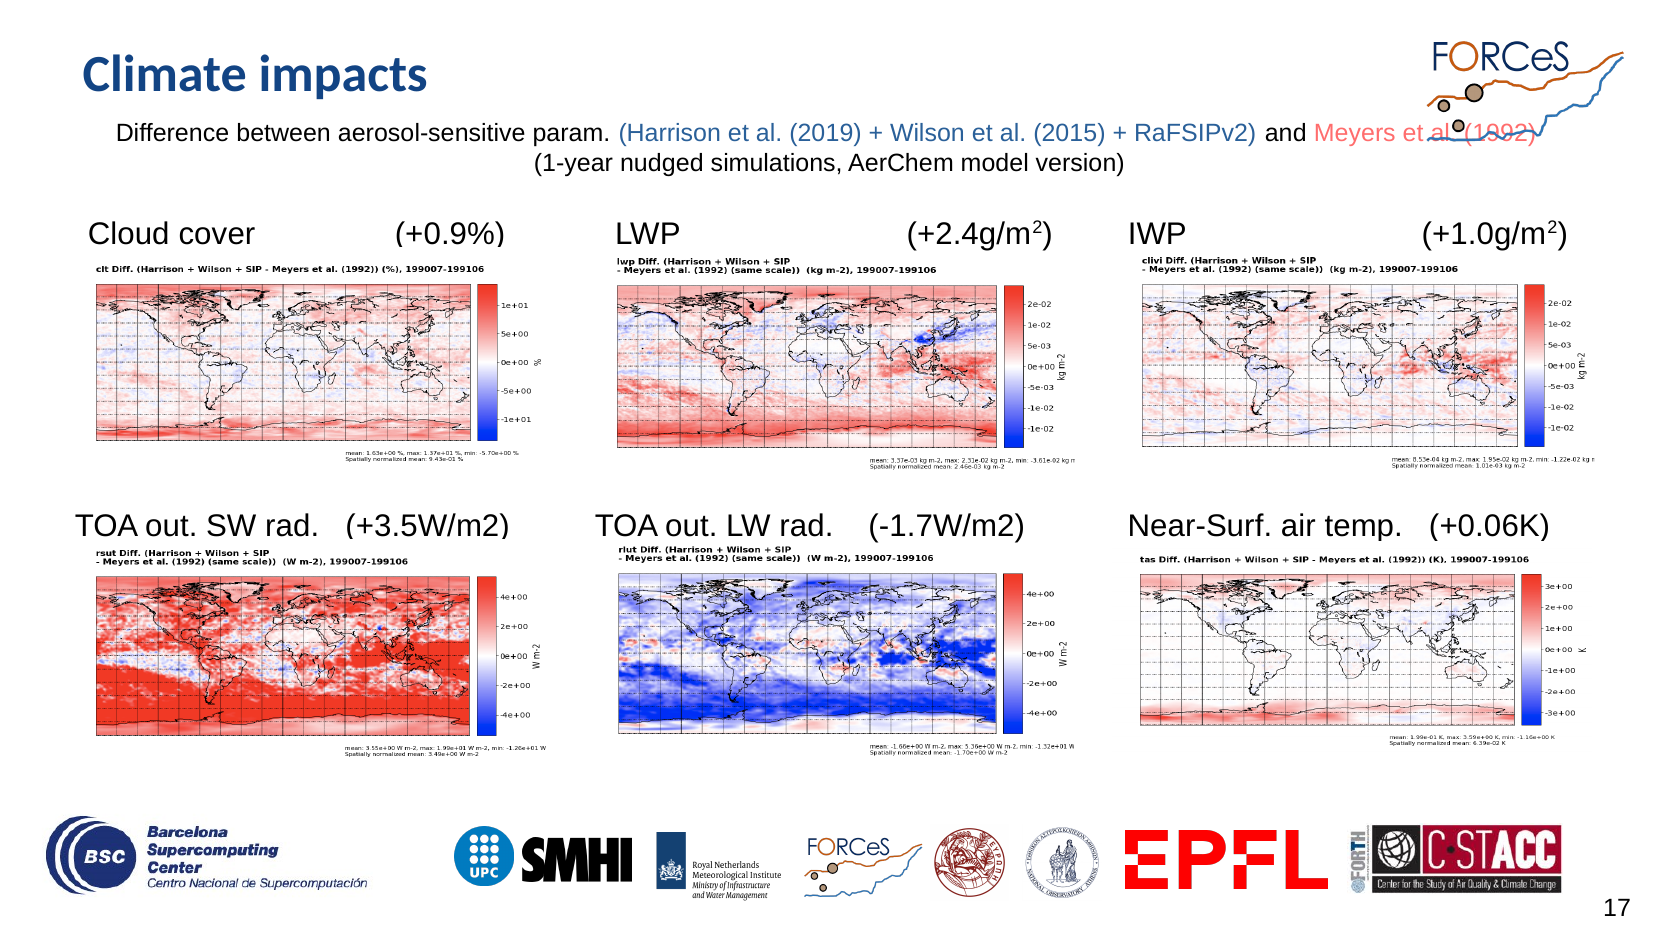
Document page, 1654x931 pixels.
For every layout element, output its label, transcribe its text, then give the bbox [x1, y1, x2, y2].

text_box IWP (+1.0g/m2) [1113, 205, 1654, 253]
text_box Climate impacts [82, 0, 1569, 108]
picture [0, 0, 1654, 931]
text_box TOA out. SW rad. (+3.5W/m2) [53, 497, 532, 545]
text_box Cloud cover (+0.9%) [73, 205, 600, 253]
text_box LWP (+2.4g/m2) [600, 205, 1113, 253]
text_box Difference between aerosol-sensitive param. (Harrison et al. (2019) + Wilson et al. (2015) + RaFSIPv2) and Meyers et al. (1992) (1-year nudged simulations, AerChem model version) [48, 108, 1611, 205]
text_box <number> [1582, 884, 1652, 929]
text_box TOA out. LW rad. (-1.7W/m2) [541, 497, 1079, 545]
text_box Near-Surf. air temp. (+0.06K) [1079, 497, 1654, 545]
picture [1423, 0, 1654, 205]
